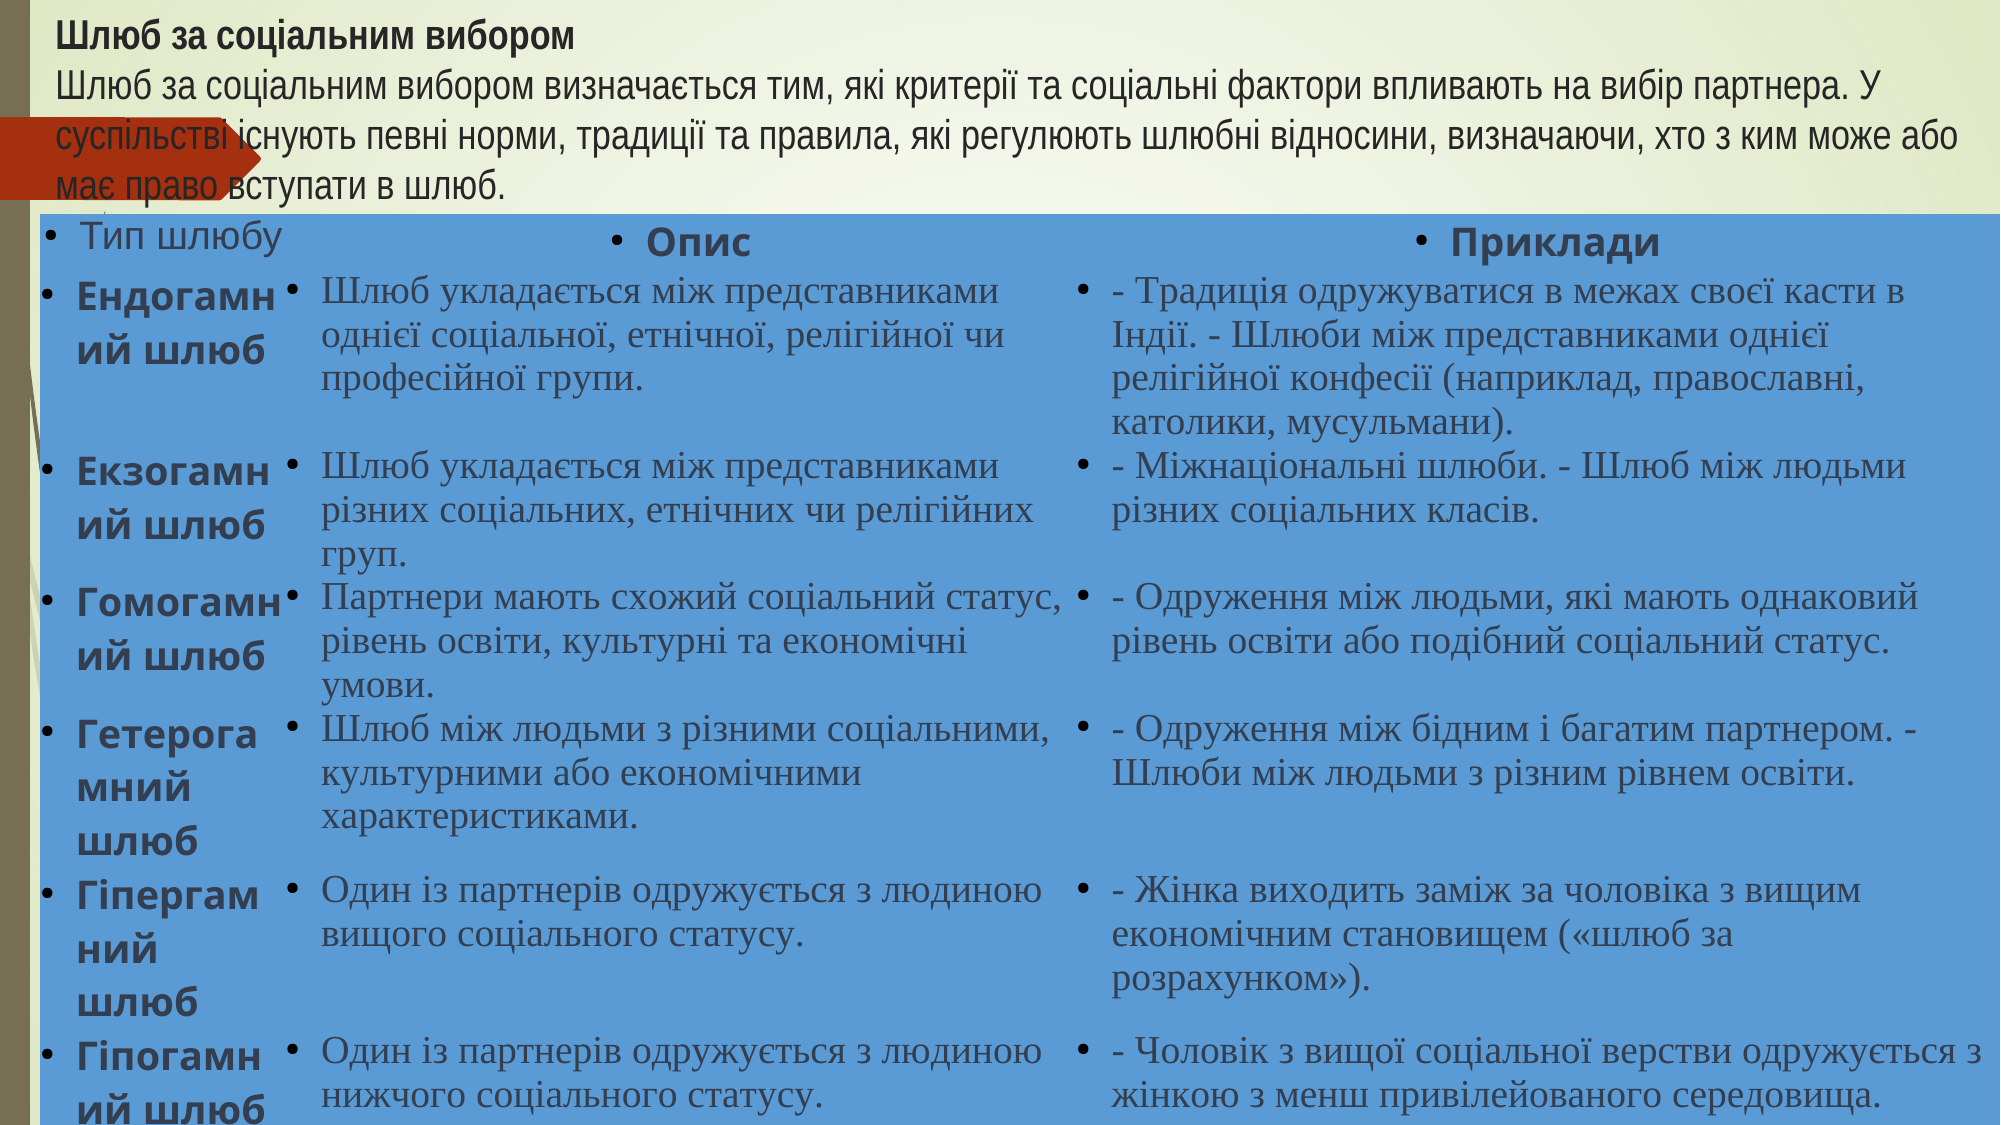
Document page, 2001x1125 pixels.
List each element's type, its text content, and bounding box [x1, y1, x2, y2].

table_cell Один із партнерів одружується з людиною нижчого соціального статусу. [286, 1028, 1076, 1125]
table_cell Партнери мають схожий соціальний статус, рівень освіти, культурні та економічні умови. [286, 575, 1076, 706]
table_cell Гіпергамний шлюб [40, 867, 286, 1028]
table_header Опис [286, 214, 1076, 268]
table_cell Шлюб укладається між представниками однієї соціальної, етнічної, релігійної чи професійної групи. [286, 268, 1076, 443]
table_cell Шлюб укладається між представниками різних соціальних, етнічних чи релігійних груп. [286, 443, 1076, 575]
table_header Тип шлюбу [40, 214, 286, 268]
table_cell - Традиція одружуватися в межах своєї касти в Індії. - Шлюби між представниками однієї релігійної конфесії (наприклад, православні, католики, мусульмани). [1076, 268, 2000, 443]
table_cell - Чоловік з вищої соціальної верстви одружується з жінкою з менш привілейованого середовища. [1076, 1028, 2000, 1125]
table_header Приклади [1076, 214, 2000, 268]
table_cell Гетерогамний шлюб [40, 706, 286, 867]
table_cell Ендогамний шлюб [40, 268, 286, 443]
table_cell - Жінка виходить заміж за чоловіка з вищим економічним становищем («шлюб за розрахунком»). [1076, 867, 2000, 1028]
table_cell Гомогамний шлюб [40, 575, 286, 706]
table_cell Екзогамний шлюб [40, 443, 286, 575]
title Шлюб за соціальним вибором Шлюб за соціальним вибором визначається тим, які критерії та соціальні фактори впливають на вибір партнера. У суспільстві існують певні норми, традиції та правила, які регулюють шлюбні відносини, визначаючи, хто з ким може або має право вступати в шлюб. [40, 0, 2000, 214]
table_cell Один із партнерів одружується з людиною вищого соціального статусу. [286, 867, 1076, 1028]
table_cell - Одруження між бідним і багатим партнером. - Шлюби між людьми з різним рівнем освіти. [1076, 706, 2000, 867]
table_cell Гіпогамний шлюб [40, 1028, 286, 1125]
table_cell - Одруження між людьми, які мають однаковий рівень освіти або подібний соціальний статус. [1076, 575, 2000, 706]
table_cell - Міжнаціональні шлюби. - Шлюб між людьми різних соціальних класів. [1076, 443, 2000, 575]
table_cell Шлюб між людьми з різними соціальними, культурними або економічними характеристиками. [286, 706, 1076, 867]
